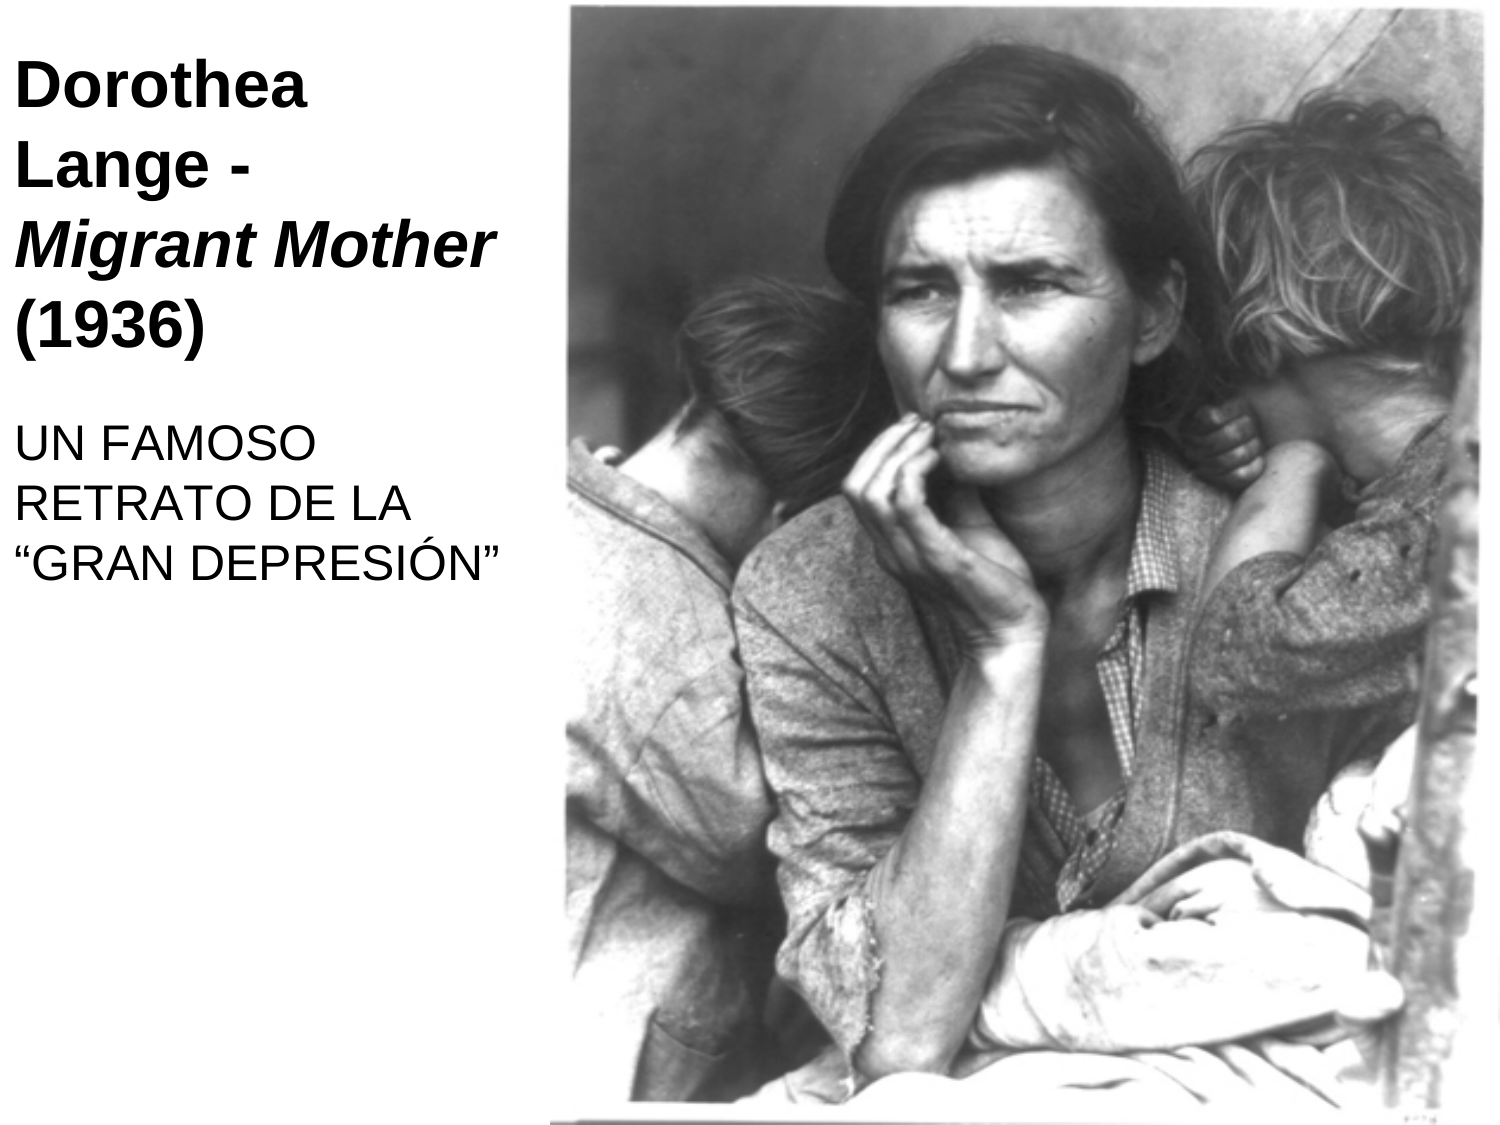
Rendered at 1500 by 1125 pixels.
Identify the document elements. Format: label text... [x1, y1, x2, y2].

text_box Dorothea Lange - Migrant Mother (1936) UN FAMOSO RETRATO DE LA “GRAN DEPRESIÓN” [0, 32, 516, 599]
picture [550, 0, 1500, 1125]
